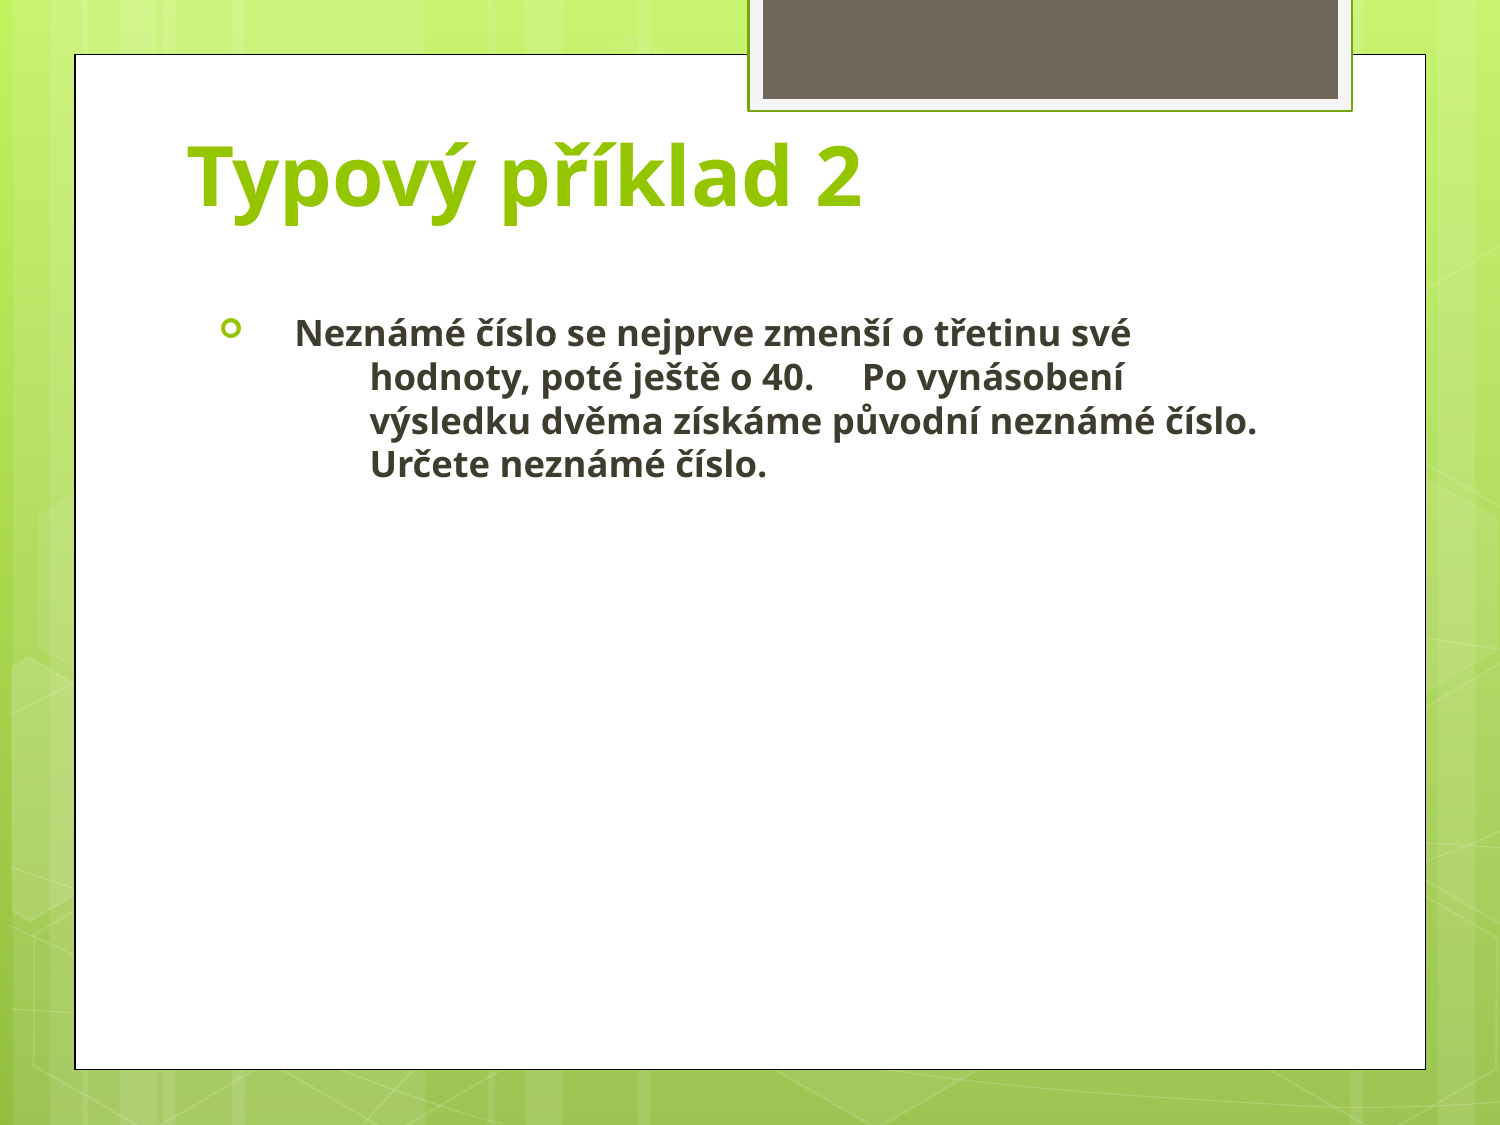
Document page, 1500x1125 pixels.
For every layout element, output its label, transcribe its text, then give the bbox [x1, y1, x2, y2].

title Typový příklad 2 [171, 42, 1415, 231]
list Neznámé číslo se nejprve zmenší o třetinu své hodnoty, poté ještě o 40. Po vynásobení výsledku dvěma získáme původní neznámé číslo. Určete neznámé číslo. [76, 302, 1282, 497]
